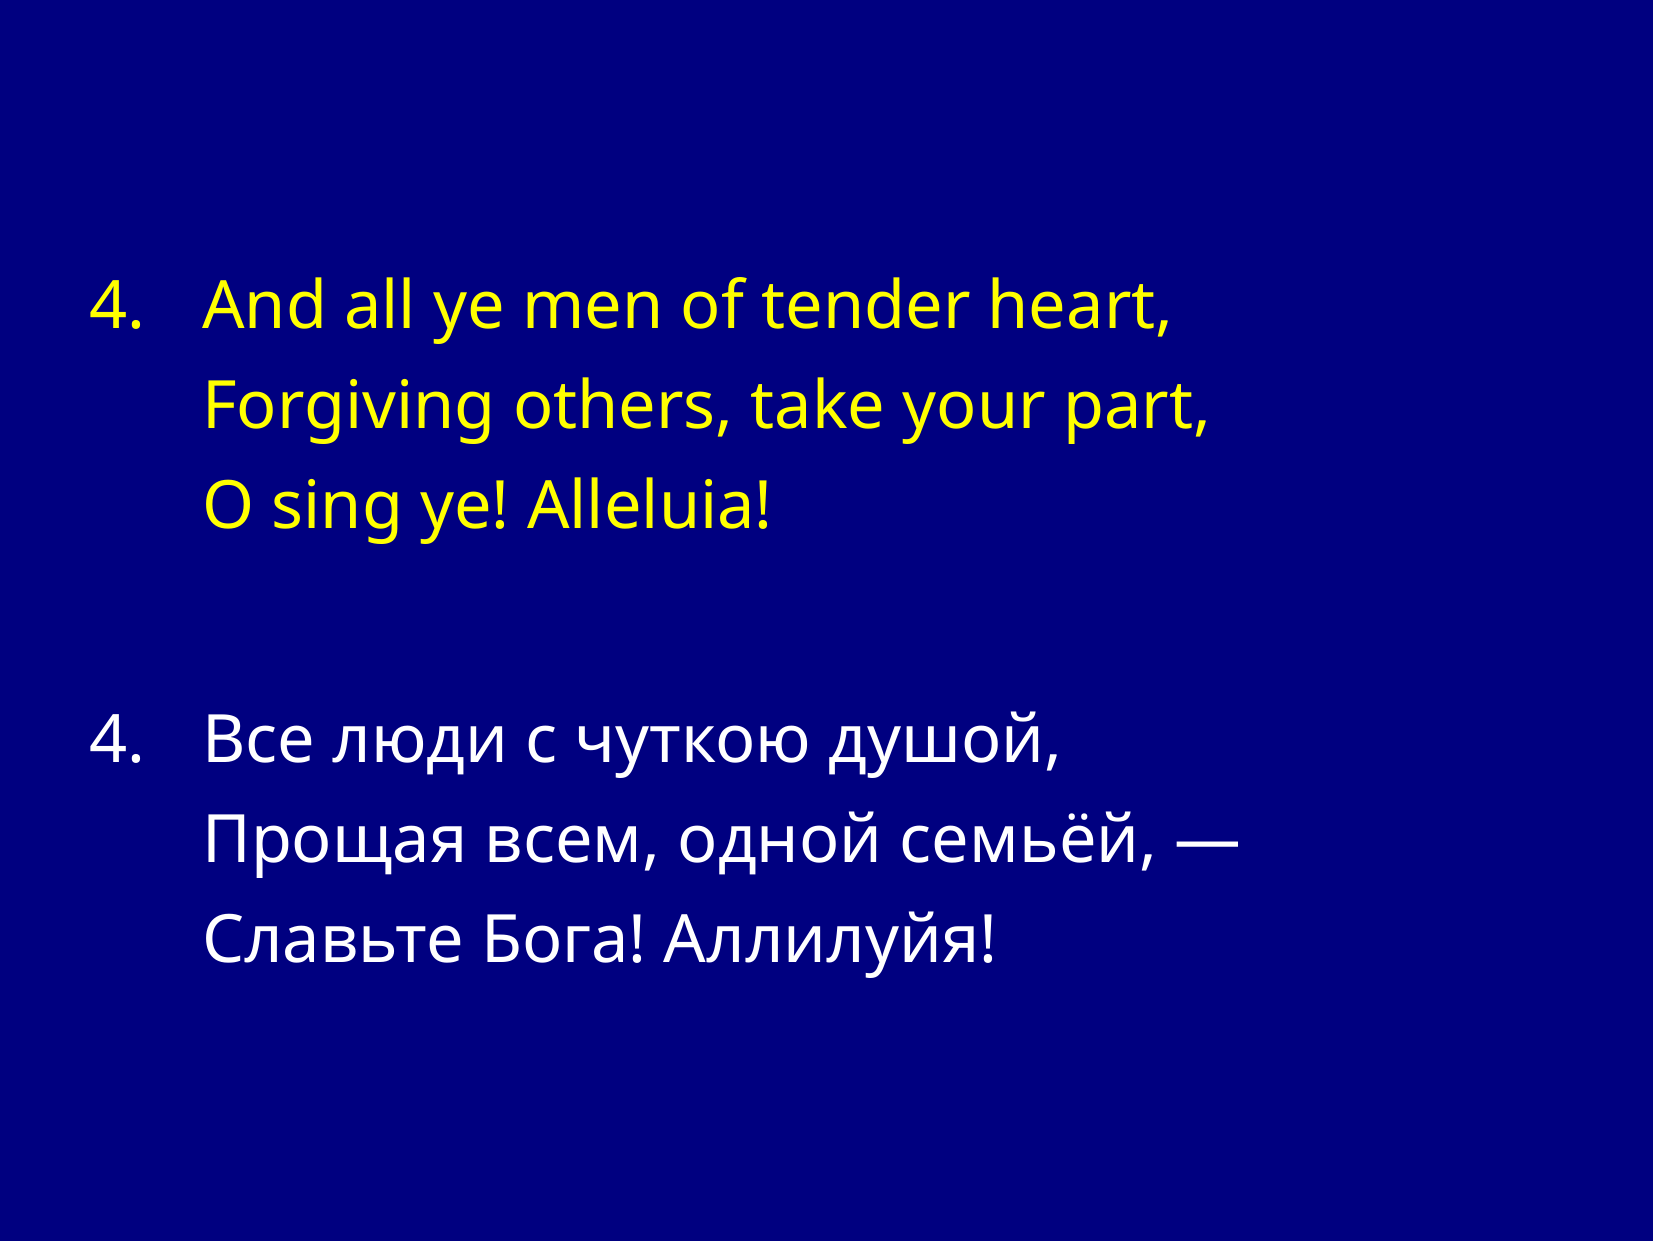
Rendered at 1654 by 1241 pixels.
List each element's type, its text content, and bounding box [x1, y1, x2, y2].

text_box 4. Все люди с чуткою душой, Прощая всем, одной семьёй, ― Славьте Бога! Аллилуйя! [75, 675, 1576, 1163]
text_box 4. And all ye men of tender heart, Forgiving others, take your part, O sing ye! Alleluia! [75, 150, 1576, 638]
